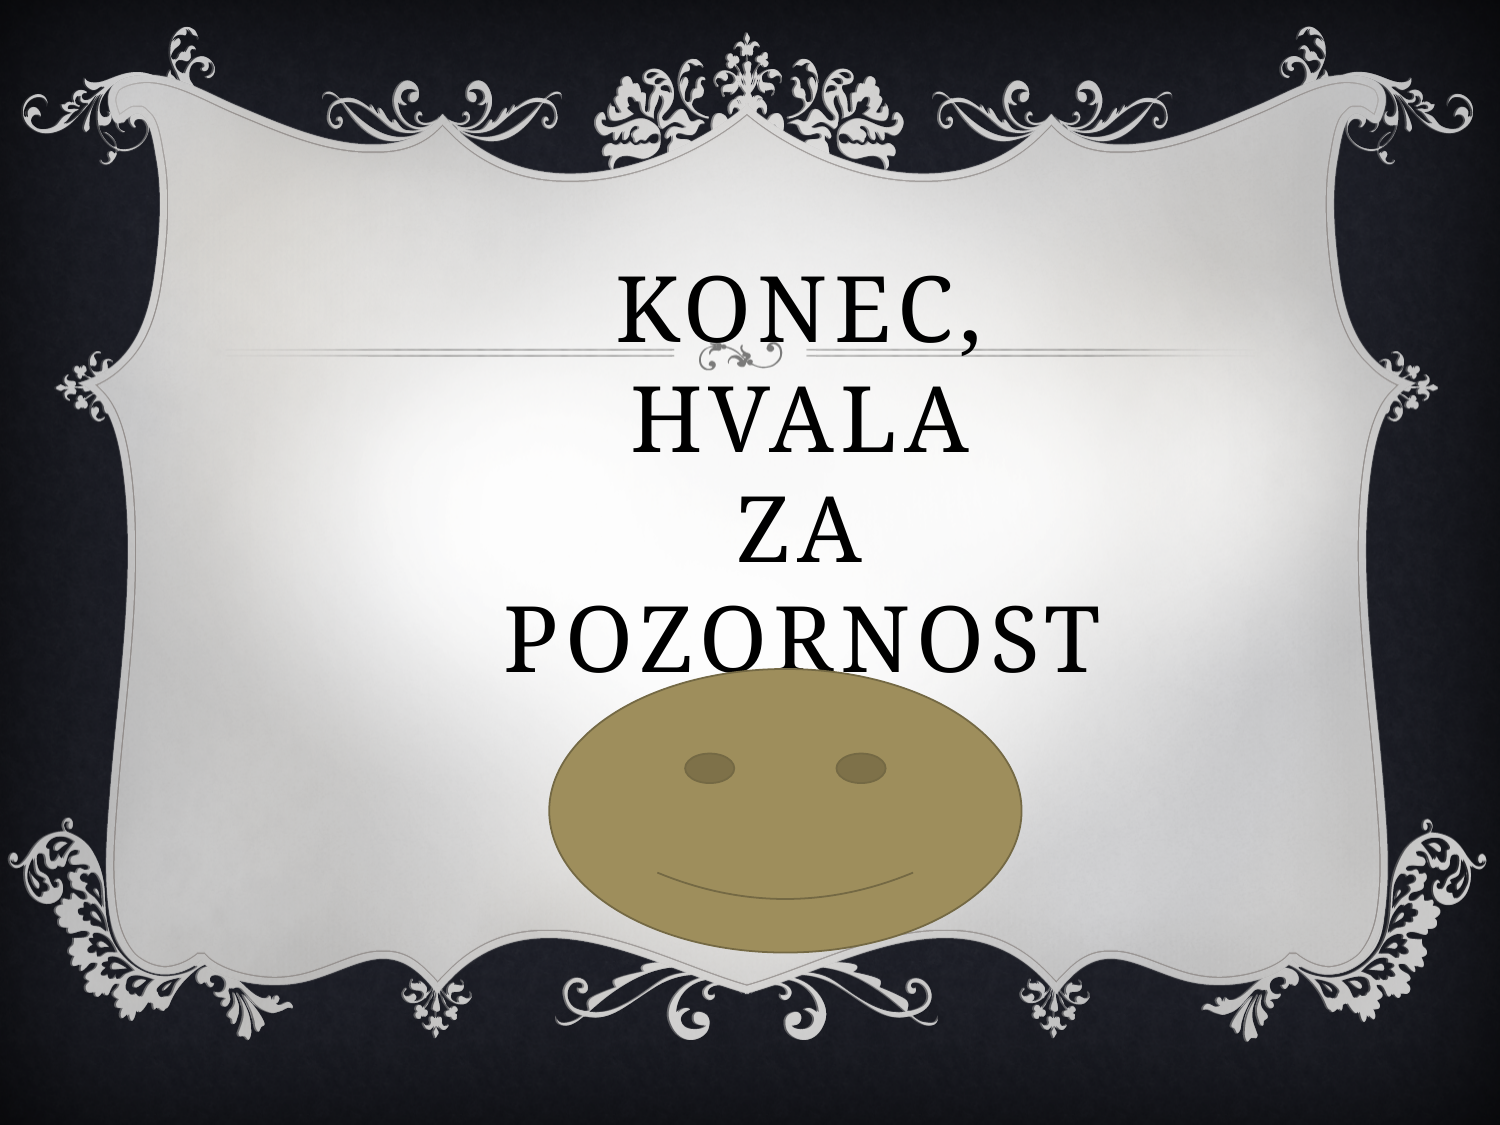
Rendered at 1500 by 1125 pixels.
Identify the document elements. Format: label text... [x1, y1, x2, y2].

text_box [549, 668, 1022, 953]
picture [0, 0, 1500, 1125]
title Konec, hvala za pozornost [277, 586, 1328, 699]
